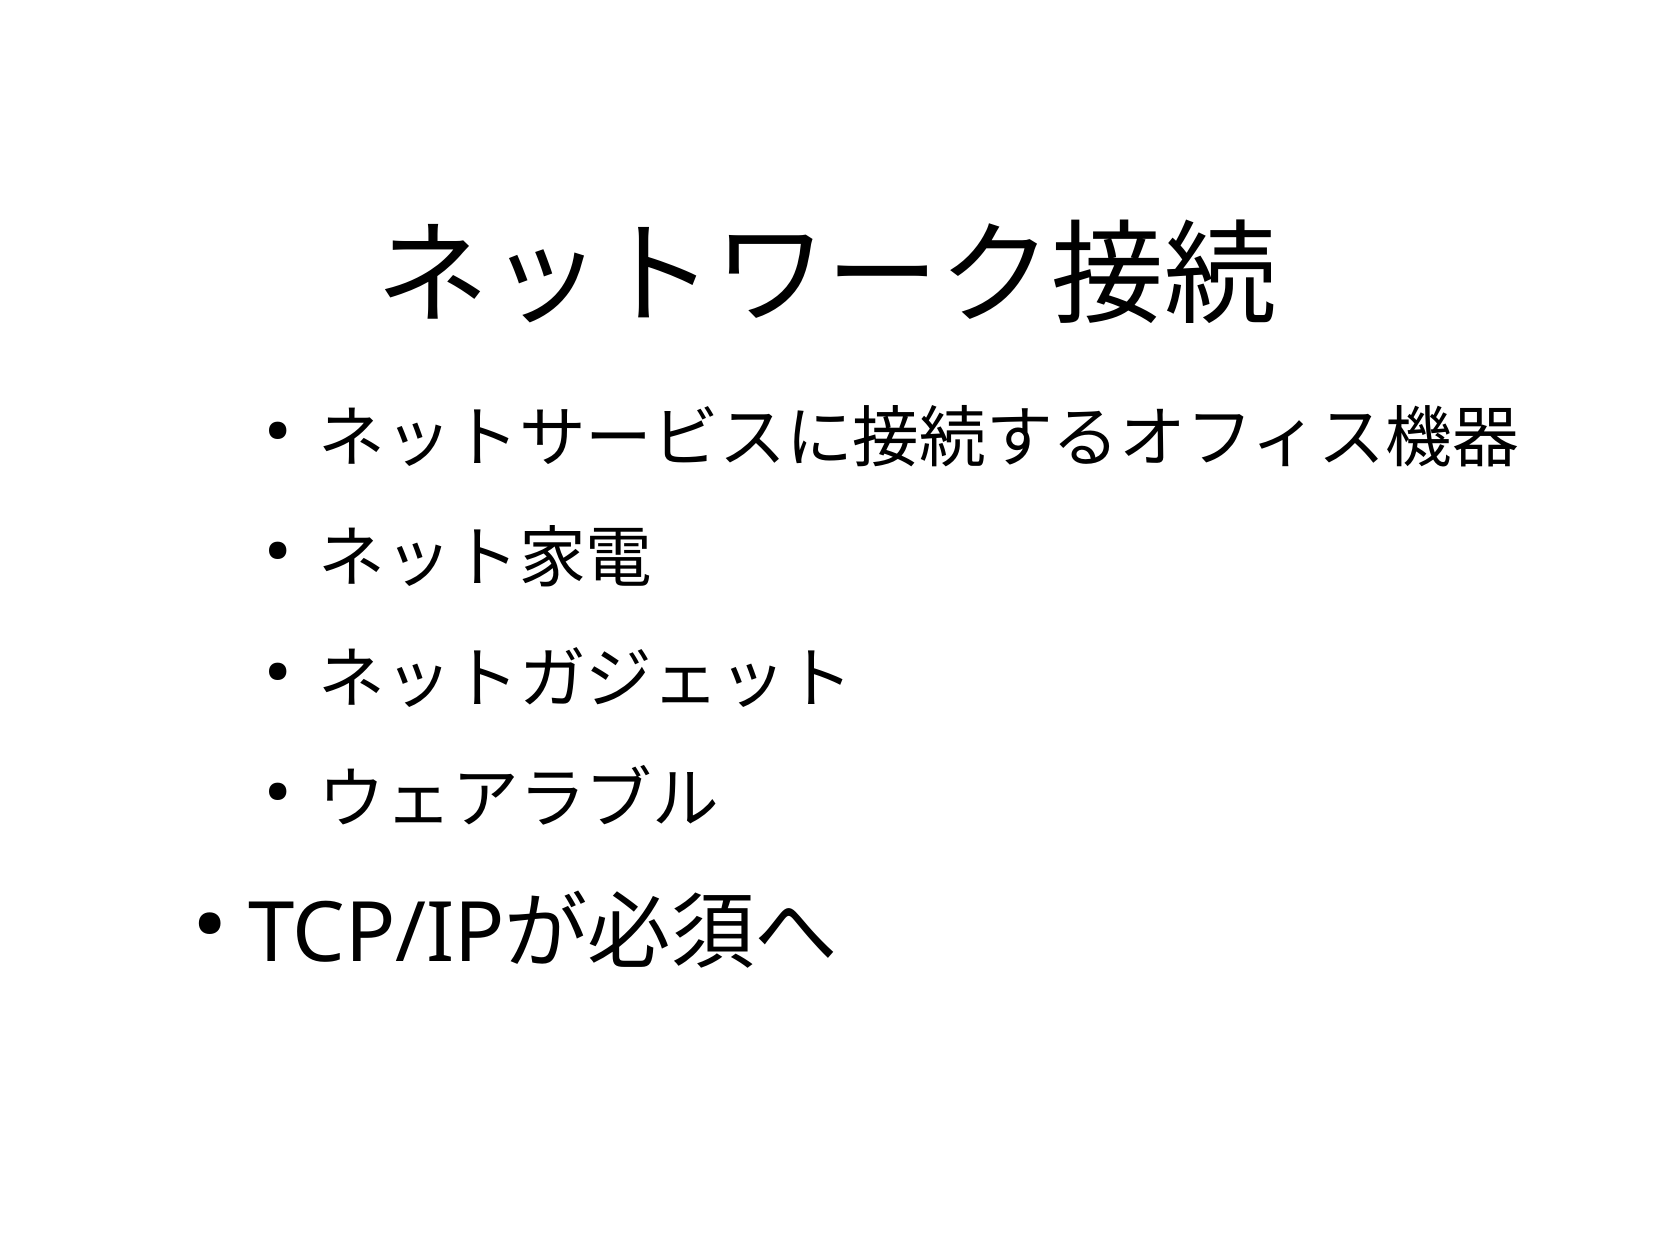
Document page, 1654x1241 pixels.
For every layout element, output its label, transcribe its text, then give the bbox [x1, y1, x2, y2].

title ネットワーク接続 [82, 161, 1571, 369]
list ネットサービスに接続するオフィス機器 ネット家電 ネットガジェット ウェアラブル TCP/IPが必須へ [177, 383, 1571, 1104]
